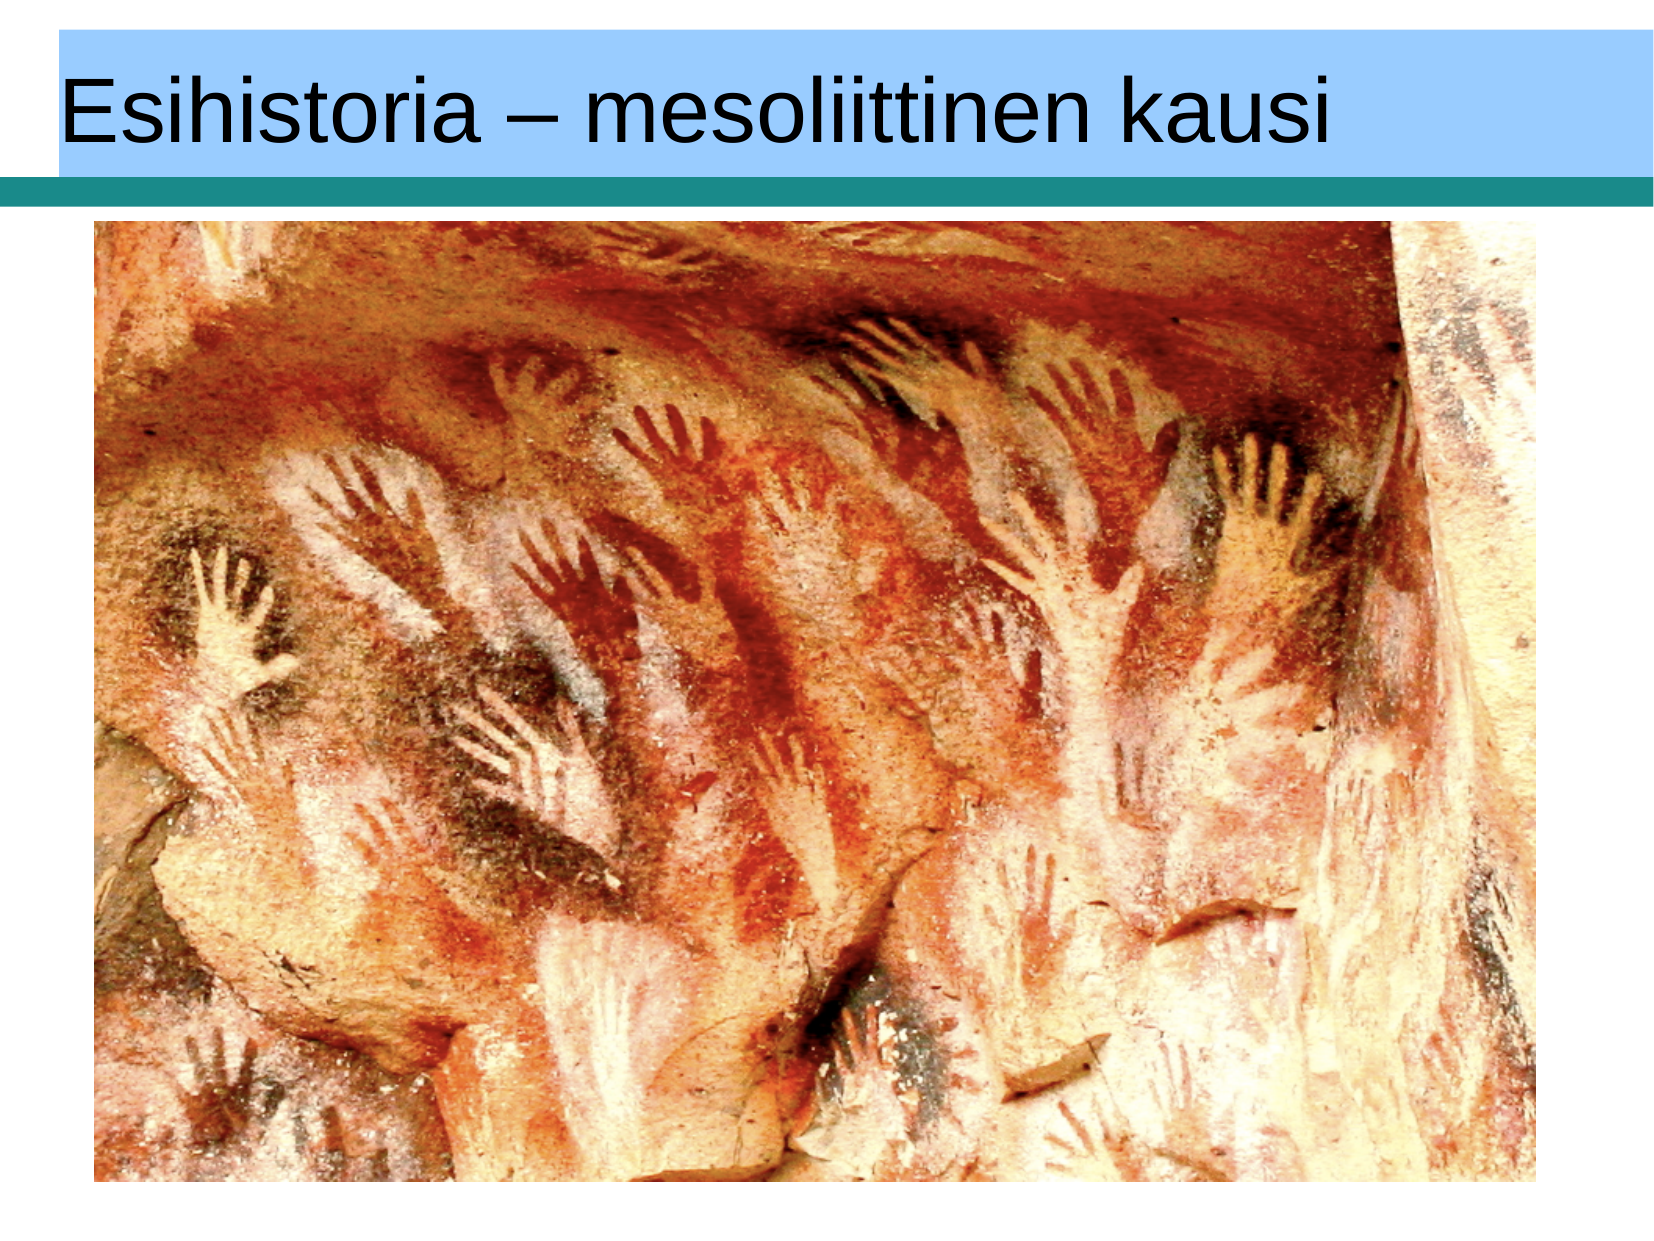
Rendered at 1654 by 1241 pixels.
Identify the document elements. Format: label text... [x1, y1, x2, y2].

title Esihistoria – mesoliittinen kausi [59, 14, 1654, 177]
picture [94, 221, 1536, 1182]
text_box [0, 177, 1654, 207]
